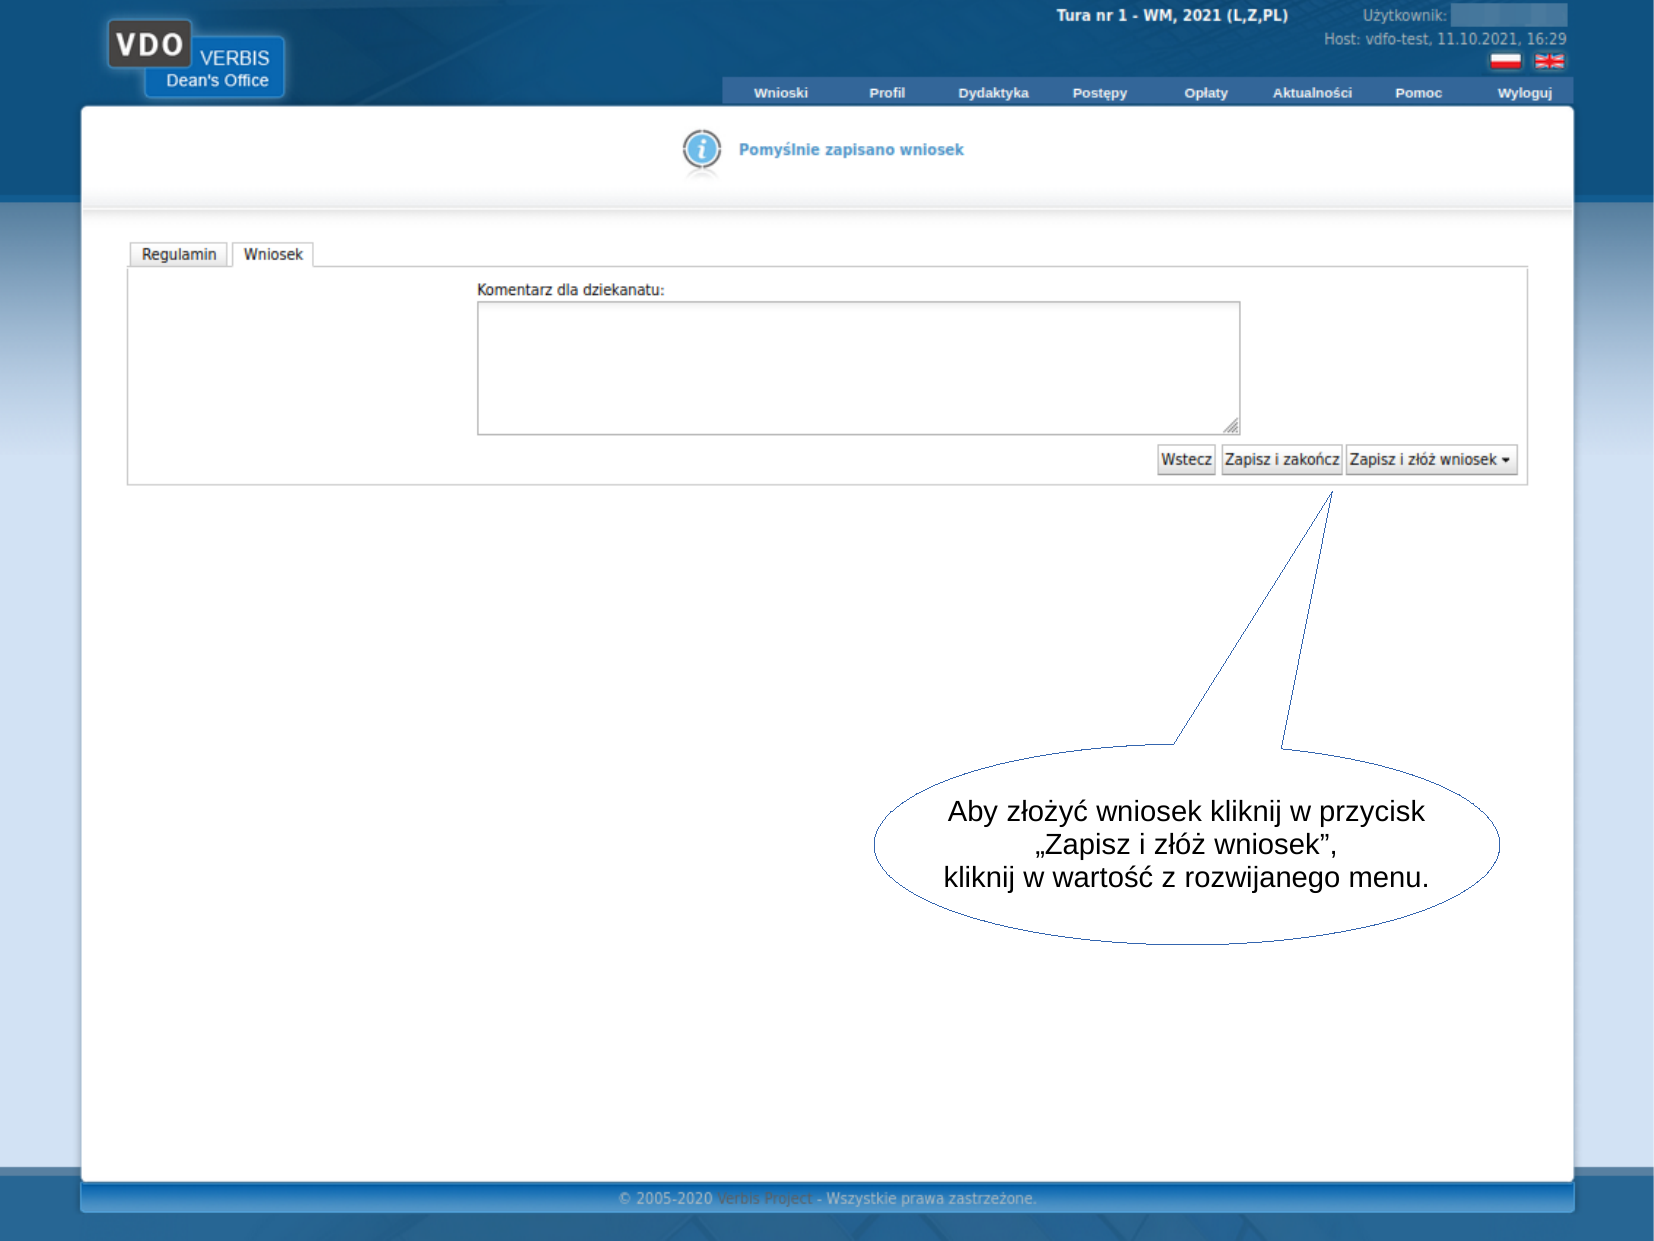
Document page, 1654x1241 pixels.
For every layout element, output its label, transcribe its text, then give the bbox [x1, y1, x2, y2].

text_box Aby złożyć wniosek kliknij w przycisk „Zapisz i złóż wniosek”, kliknij w wartość z rozwijanego menu. [874, 491, 1500, 945]
picture [0, 0, 1654, 1241]
